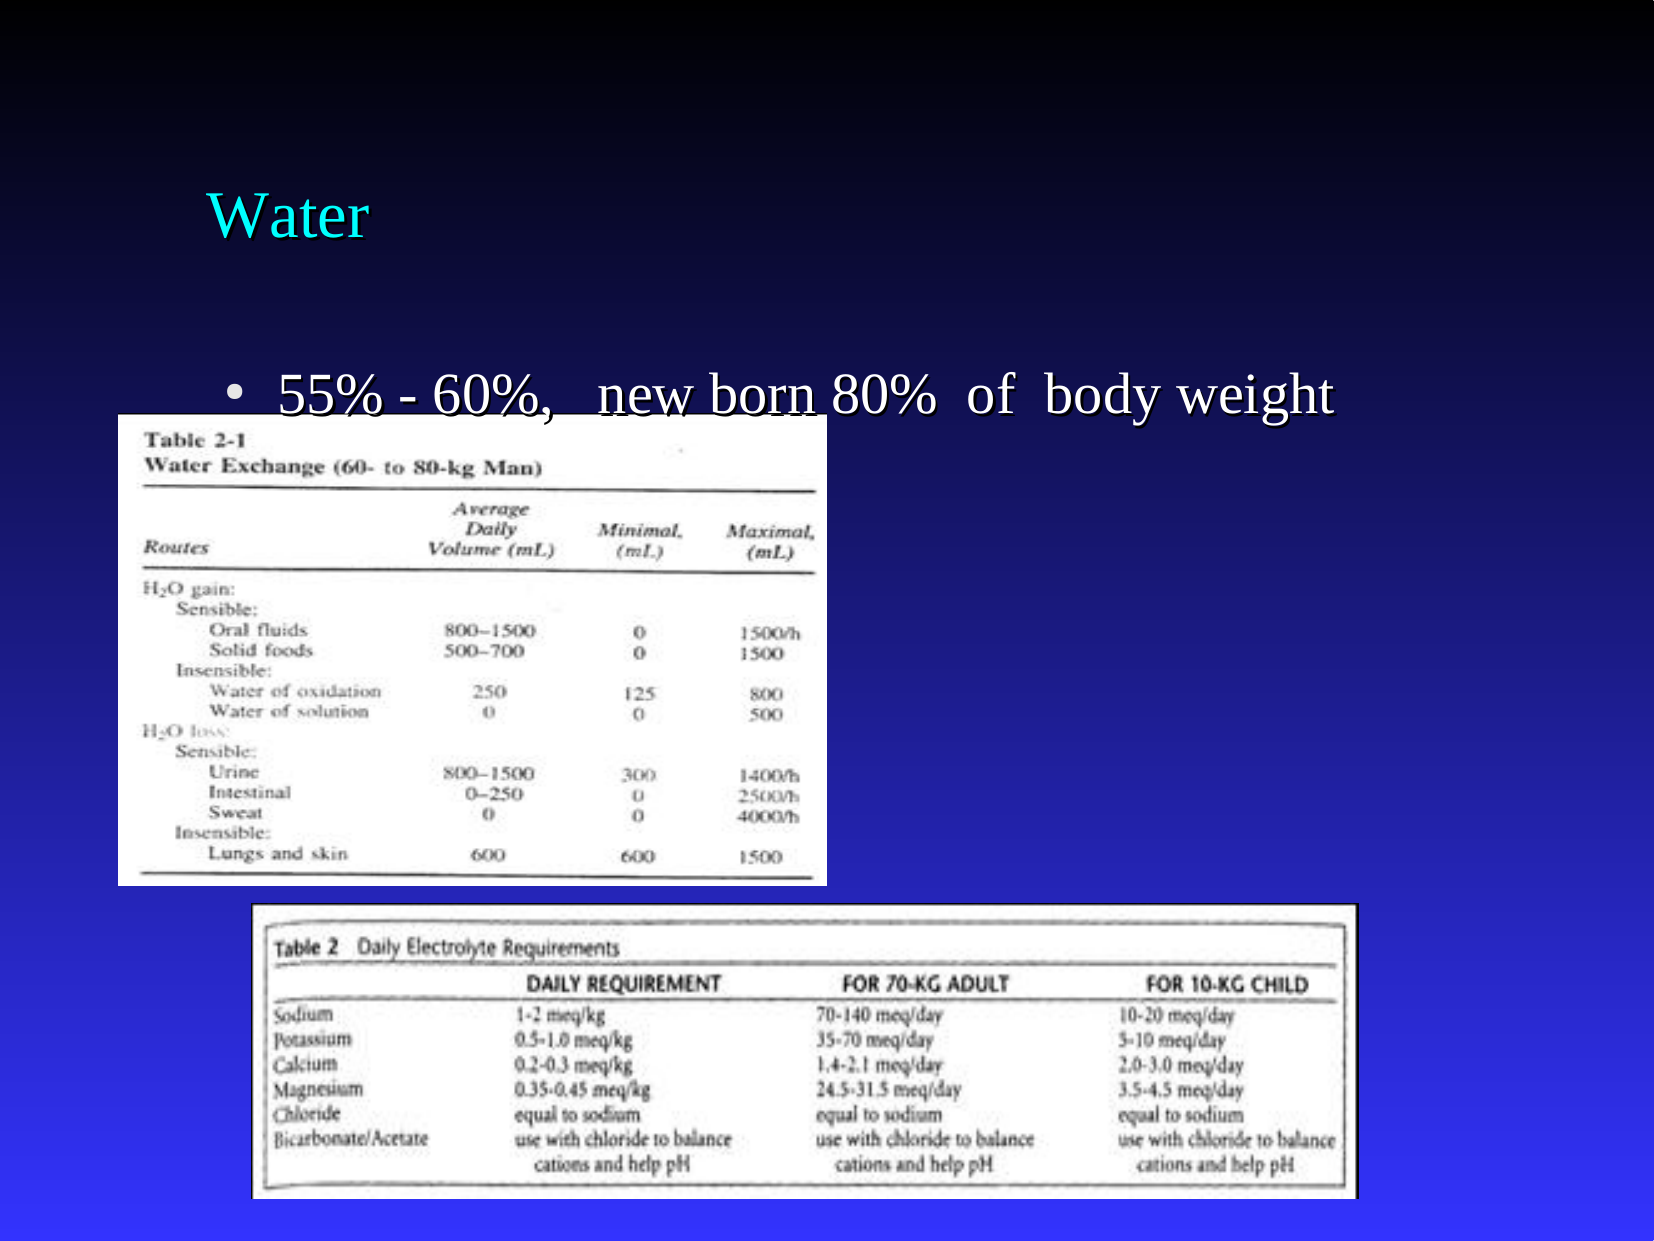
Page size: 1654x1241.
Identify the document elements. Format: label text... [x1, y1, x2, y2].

title Water [206, 110, 1613, 317]
picture [251, 1103, 1359, 1199]
list 55% - 60%, new born 80% of body weight [206, 358, 1613, 1103]
picture [118, 413, 206, 886]
